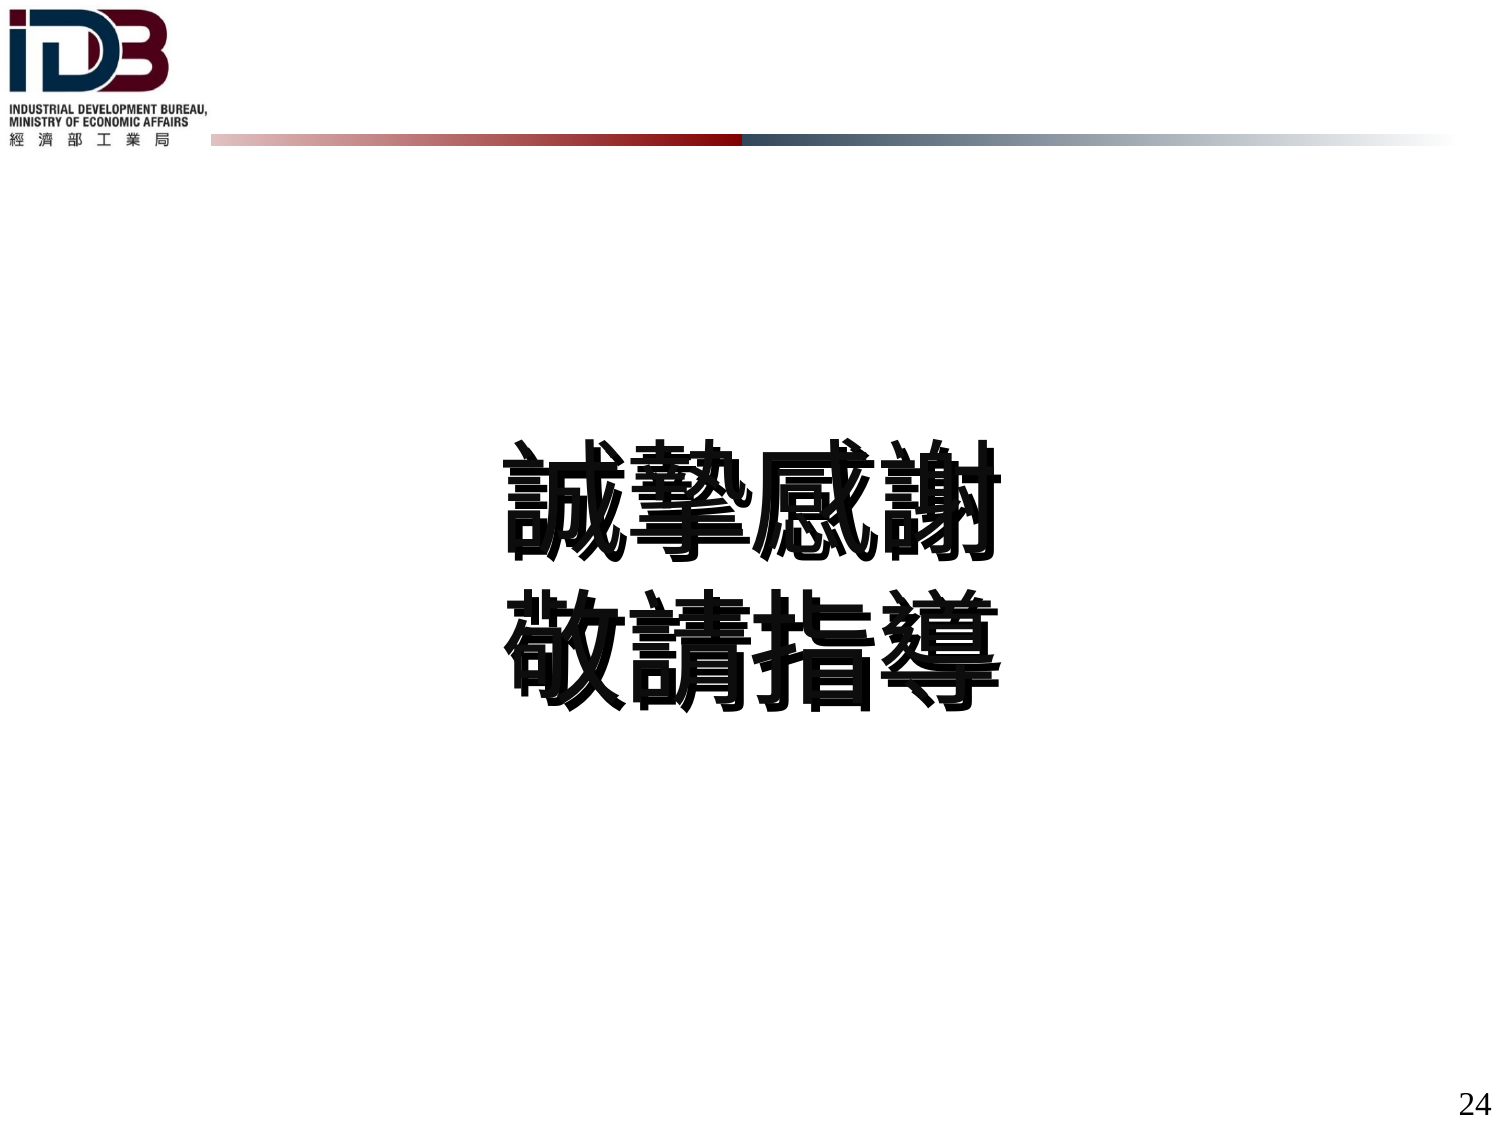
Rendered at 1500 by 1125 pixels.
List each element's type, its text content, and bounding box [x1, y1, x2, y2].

text_box 誠摯感謝 敬請指導 [93, 412, 1405, 727]
